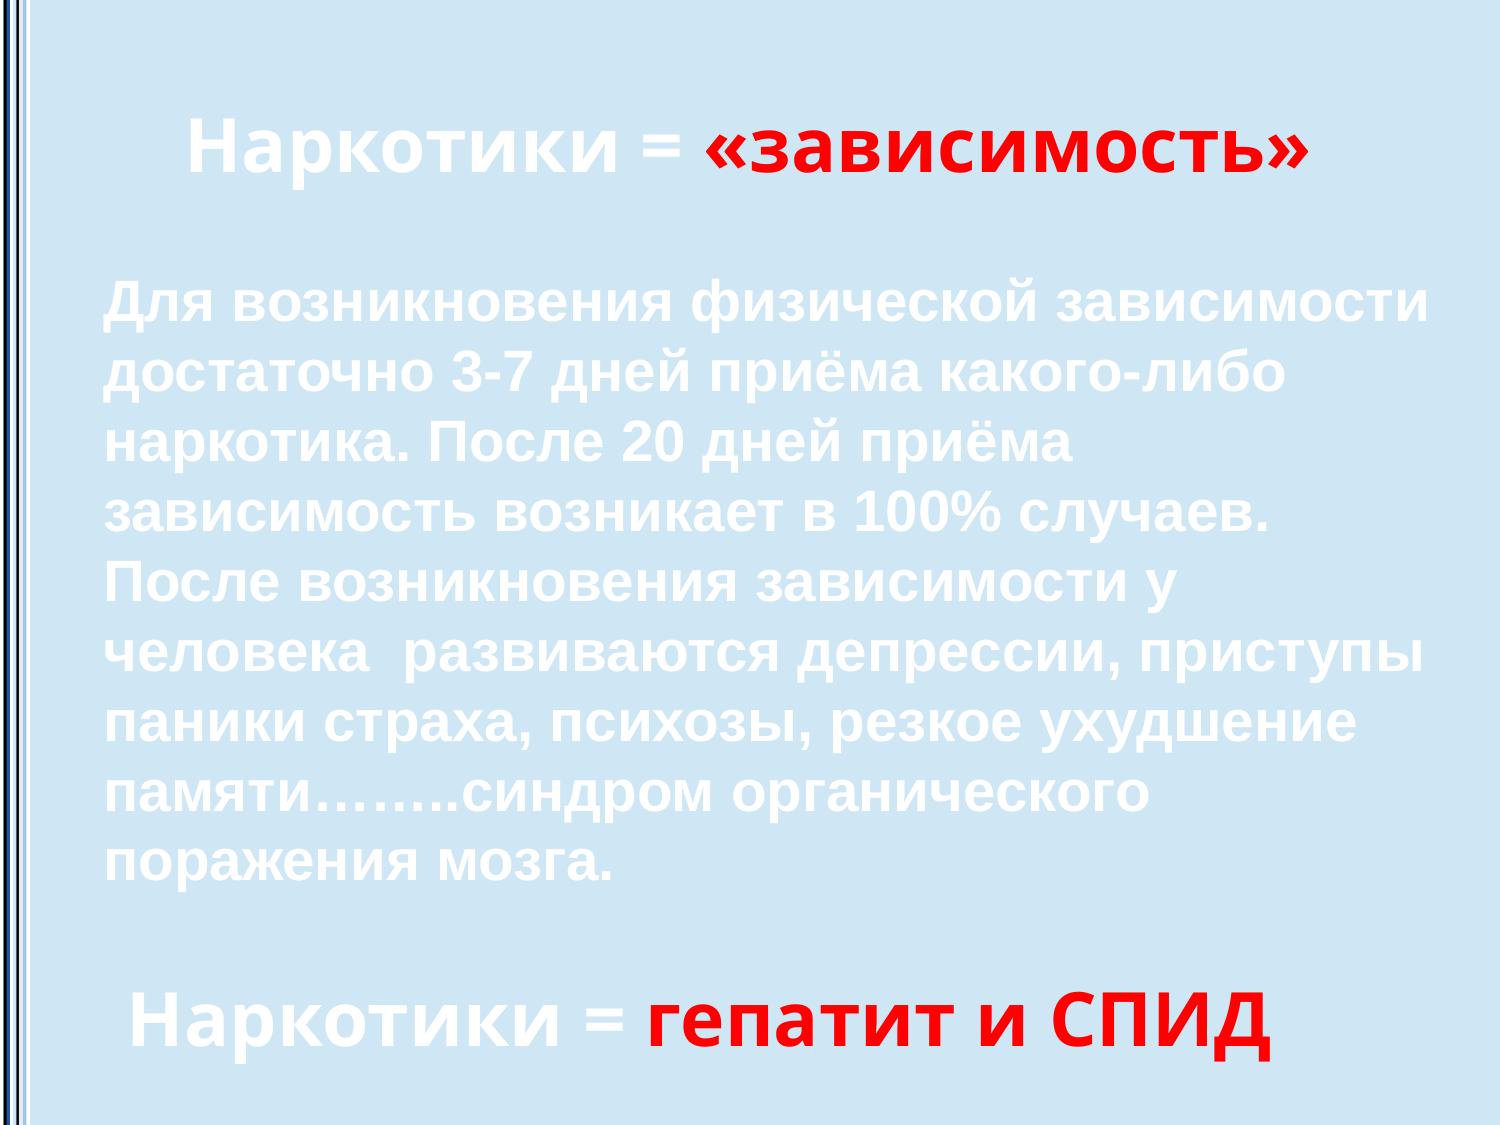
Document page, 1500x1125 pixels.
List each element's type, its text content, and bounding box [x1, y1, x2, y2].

text_box Для возникновения физической зависимости достаточно 3-7 дней приёма какого-либо наркотика. После 20 дней приёма зависимость возникает в 100% случаев. После возникновения зависимости у человека развиваются депрессии, приступы паники страха, психозы, резкое ухудшение памяти……..синдром органического поражения мозга. [88, 255, 1471, 901]
text_box Наркотики = гепатит и СПИД [112, 964, 1400, 1069]
text_box Наркотики = «зависимость» [169, 89, 1328, 195]
